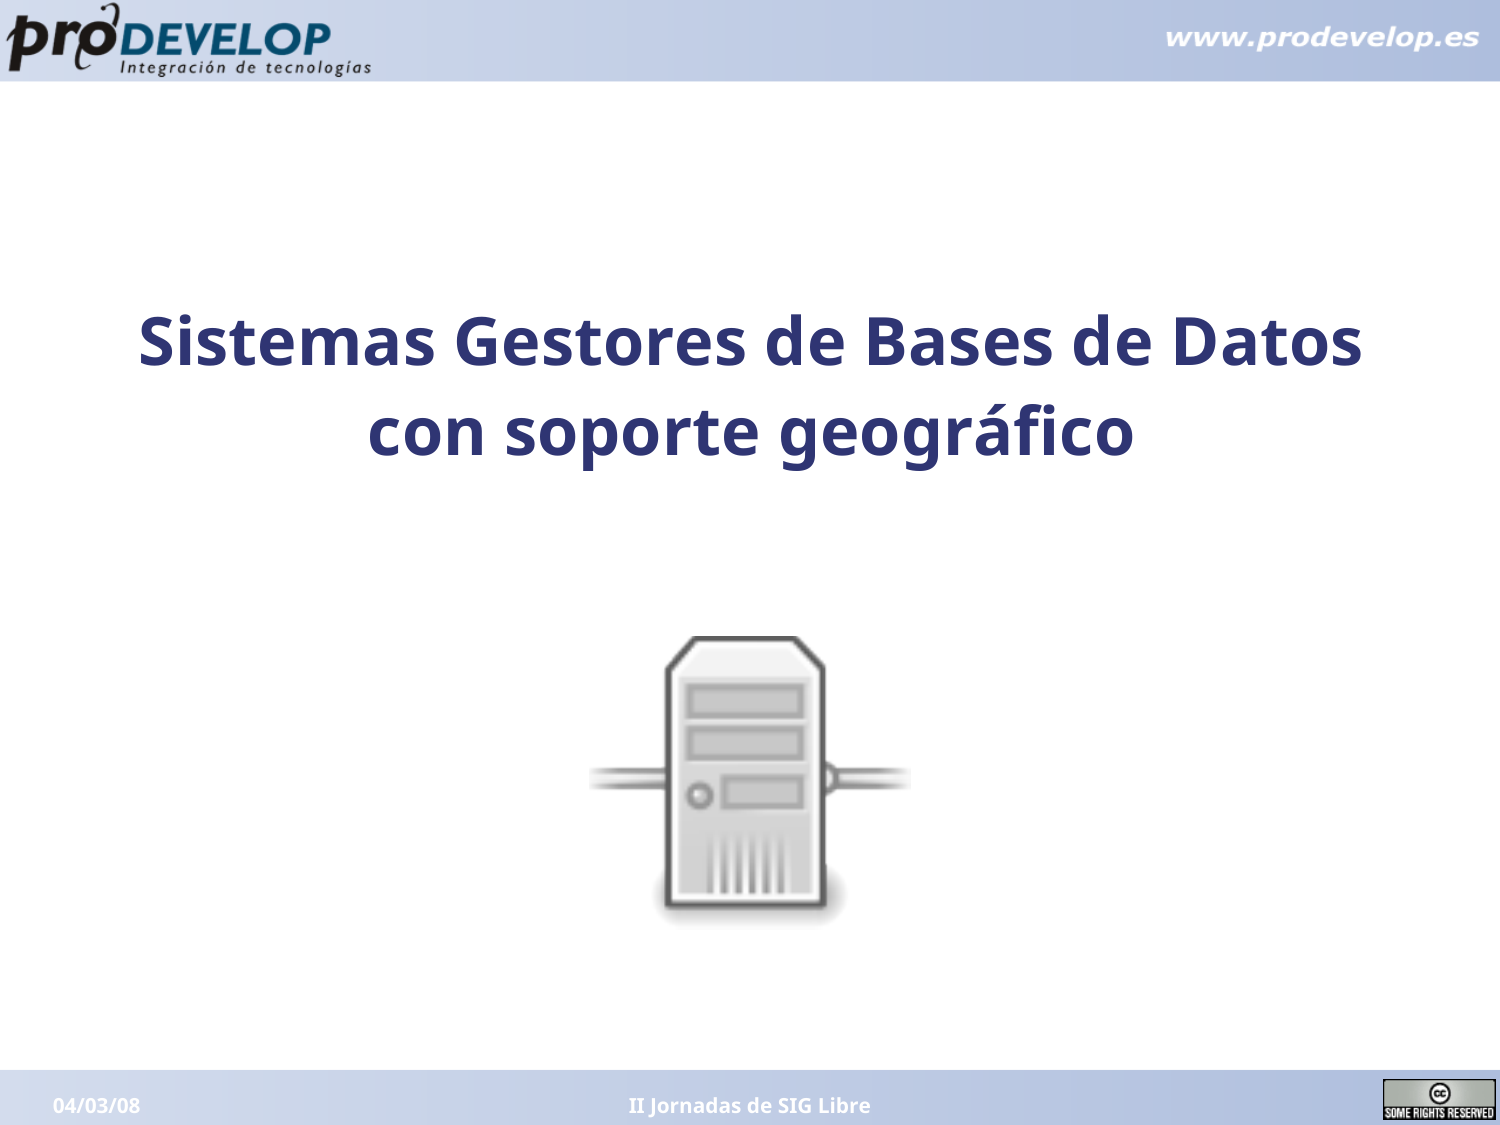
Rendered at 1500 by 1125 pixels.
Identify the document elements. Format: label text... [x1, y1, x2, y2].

picture [0, 0, 1500, 1125]
title Sistemas Gestores de Bases de Datos con soporte geográfico [76, 283, 1427, 486]
